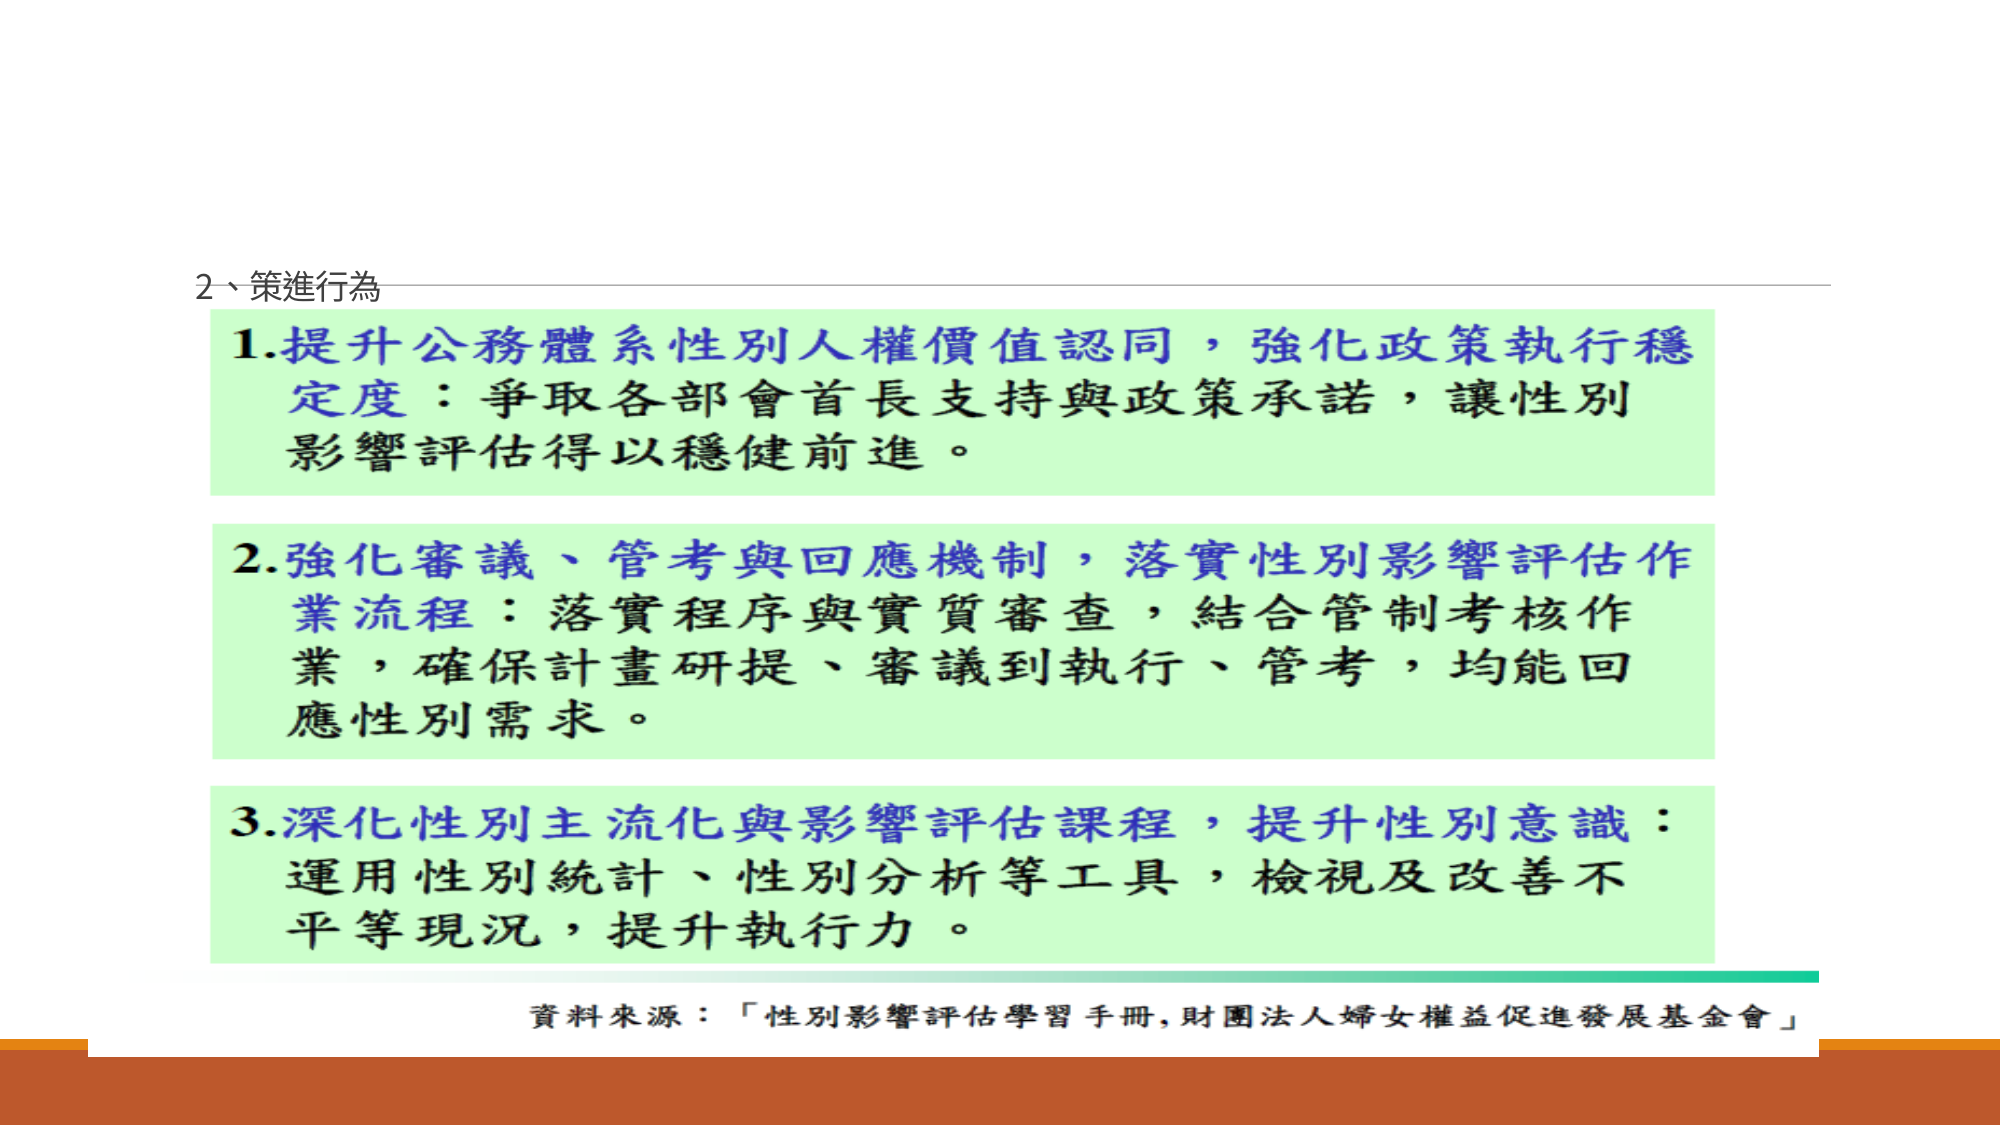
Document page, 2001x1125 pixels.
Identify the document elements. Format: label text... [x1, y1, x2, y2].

title 2、策進行為 [180, 121, 1830, 356]
picture [88, 302, 1819, 1057]
